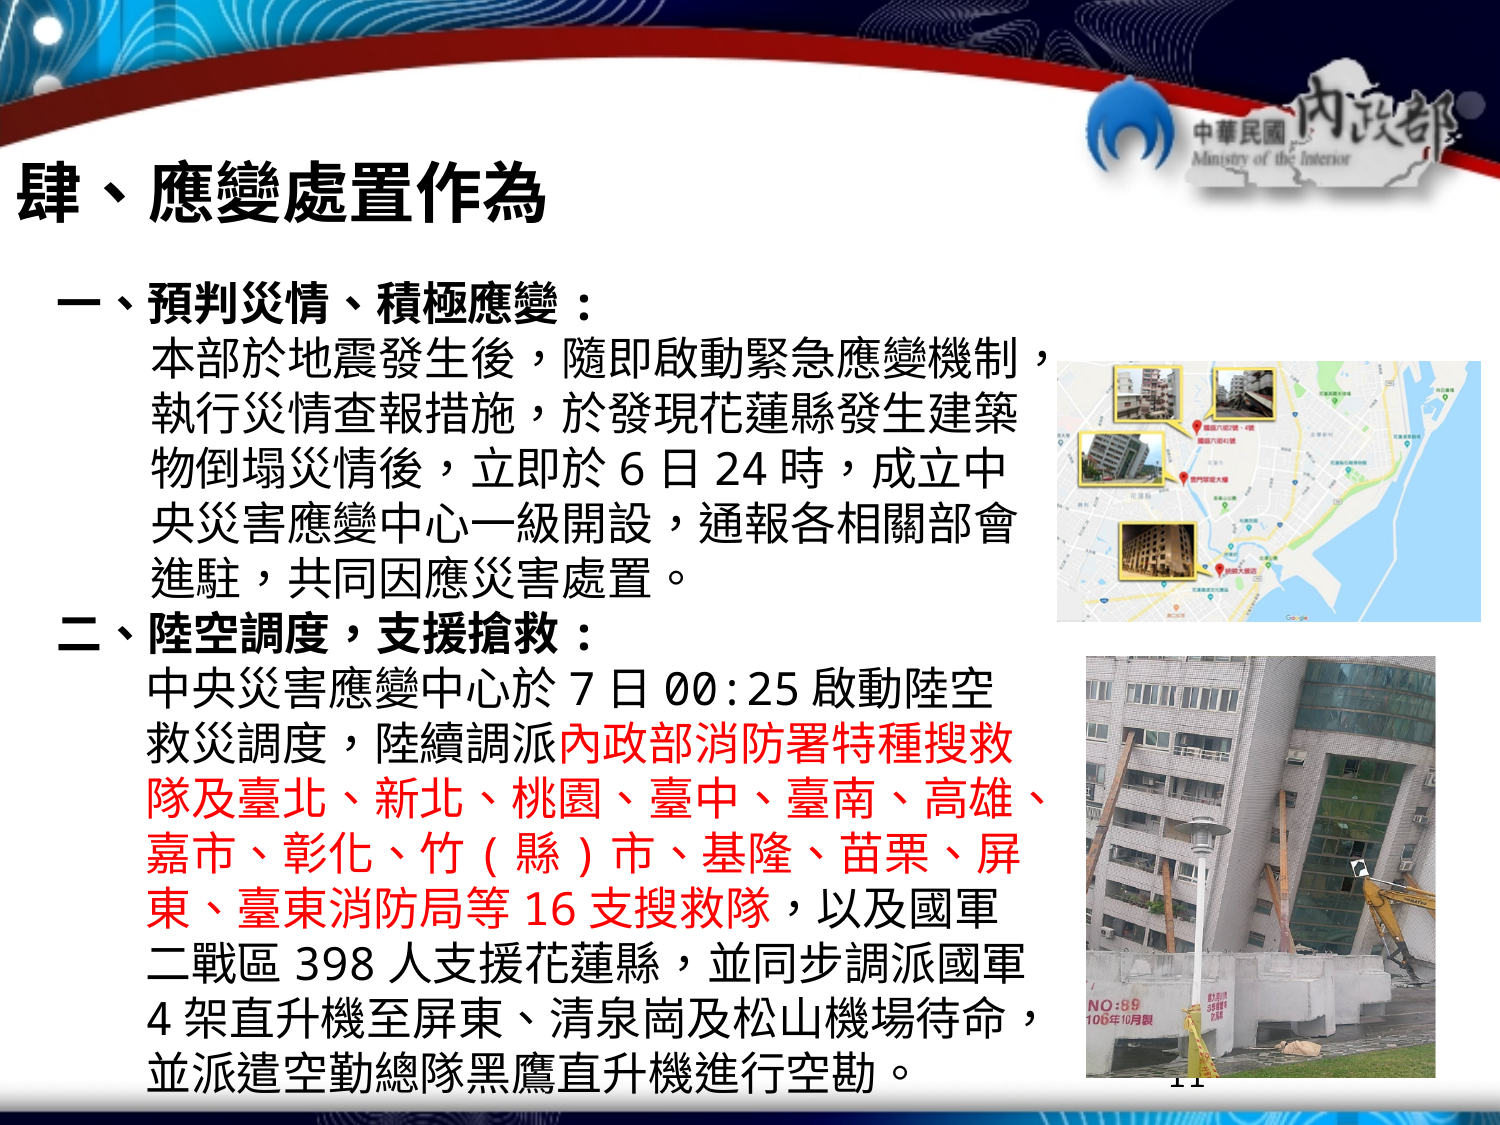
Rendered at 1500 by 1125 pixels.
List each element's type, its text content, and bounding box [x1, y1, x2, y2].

text_box 11 [1151, 1046, 1500, 1107]
title 肆、應變處置作為 [0, 142, 1152, 268]
picture [1057, 361, 1481, 622]
picture [1086, 656, 1436, 1078]
text_box 一、預判災情、積極應變: 本部於地震發生後，隨即啟動緊急應變機制，執行災情查報措施，於發現花蓮縣發生建築物倒塌災情後，立即於6日24時，成立中央災害應變中心一級開設，通報各相關部會進駐，共同因應災害處置。 二、陸空調度，支援搶救: 中央災害應變中心於7日00:25啟動陸空救災調度，陸續調派內政部消防署特種搜救隊及臺北、新北、桃園、臺中、臺南、高雄、嘉市、彰化、竹(縣)市、基隆、苗栗、屏東、臺東消防局等16支搜救隊，以及國軍二戰區398人支援花蓮縣，並同步調派國軍4架直升機至屏東、清泉崗及松山機場待命，並派遣空勤總隊黑鷹直升機進行空勘。 [41, 267, 1045, 1107]
